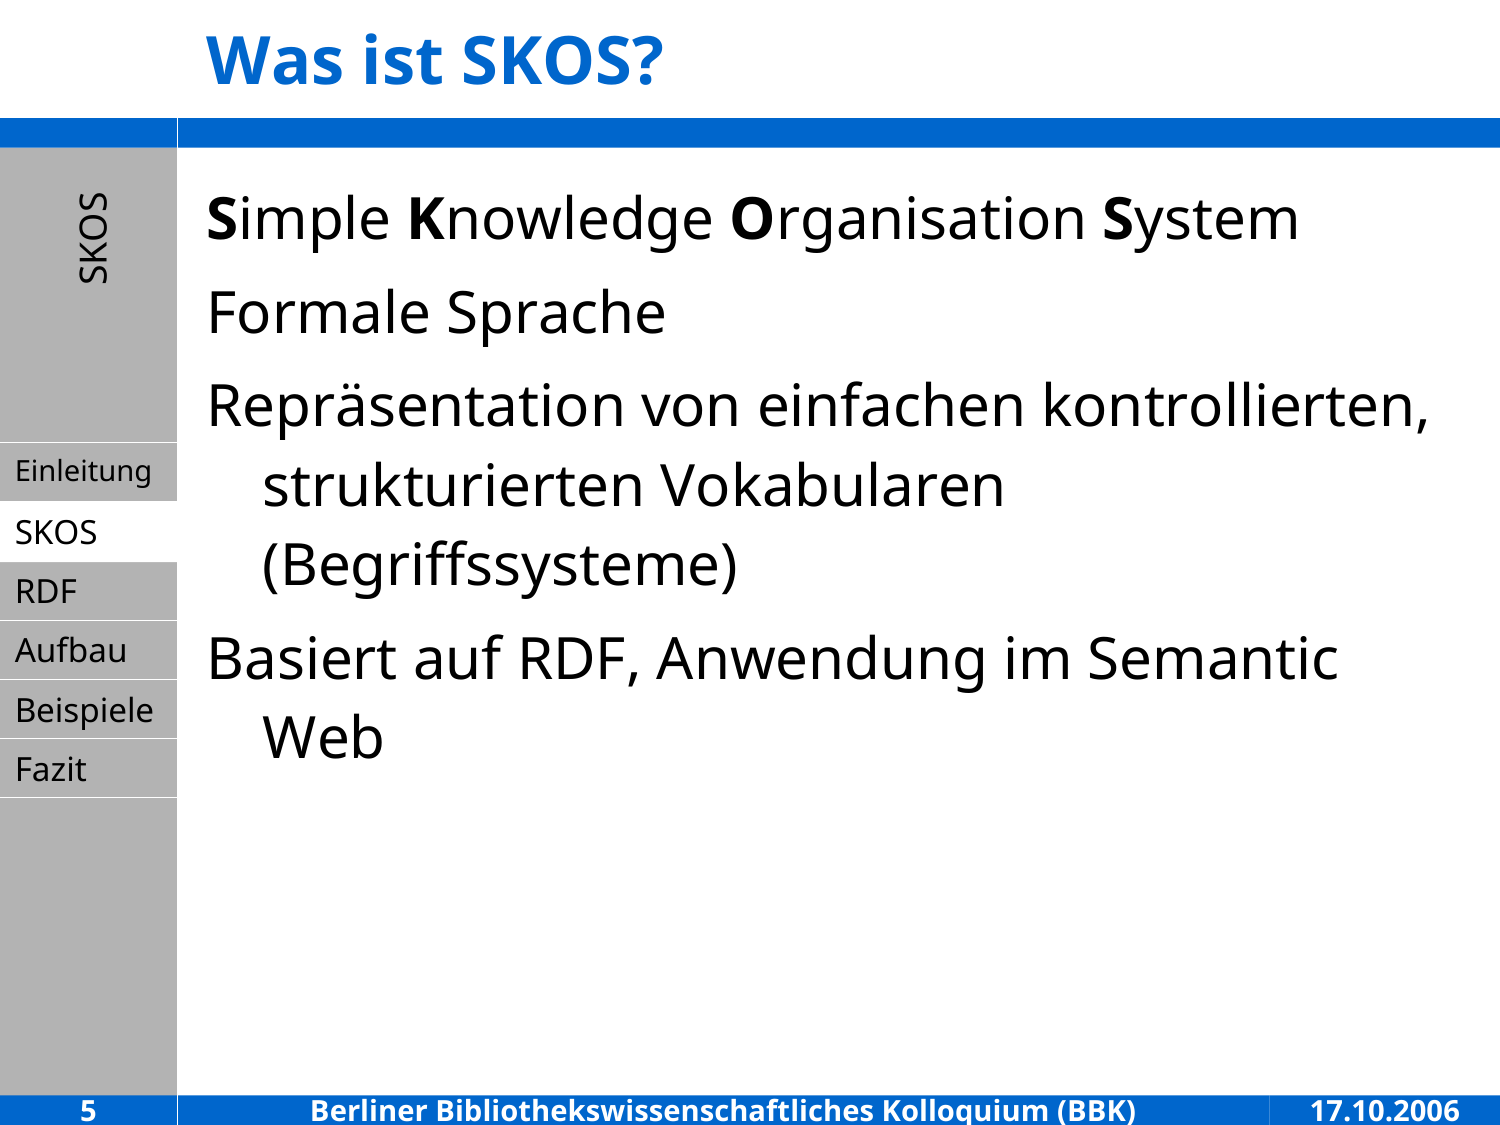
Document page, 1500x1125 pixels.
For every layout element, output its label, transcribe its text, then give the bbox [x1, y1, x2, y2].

title Was ist SKOS? [206, 0, 1477, 119]
text_box SKOS [0, 501, 178, 562]
list Simple Knowledge Organisation System Formale Sprache Repräsentation von einfachen kontrollierten, strukturierten Vokabularen (Begriffssysteme) Basiert auf RDF, Anwendung im Semantic Web [206, 177, 1471, 1064]
